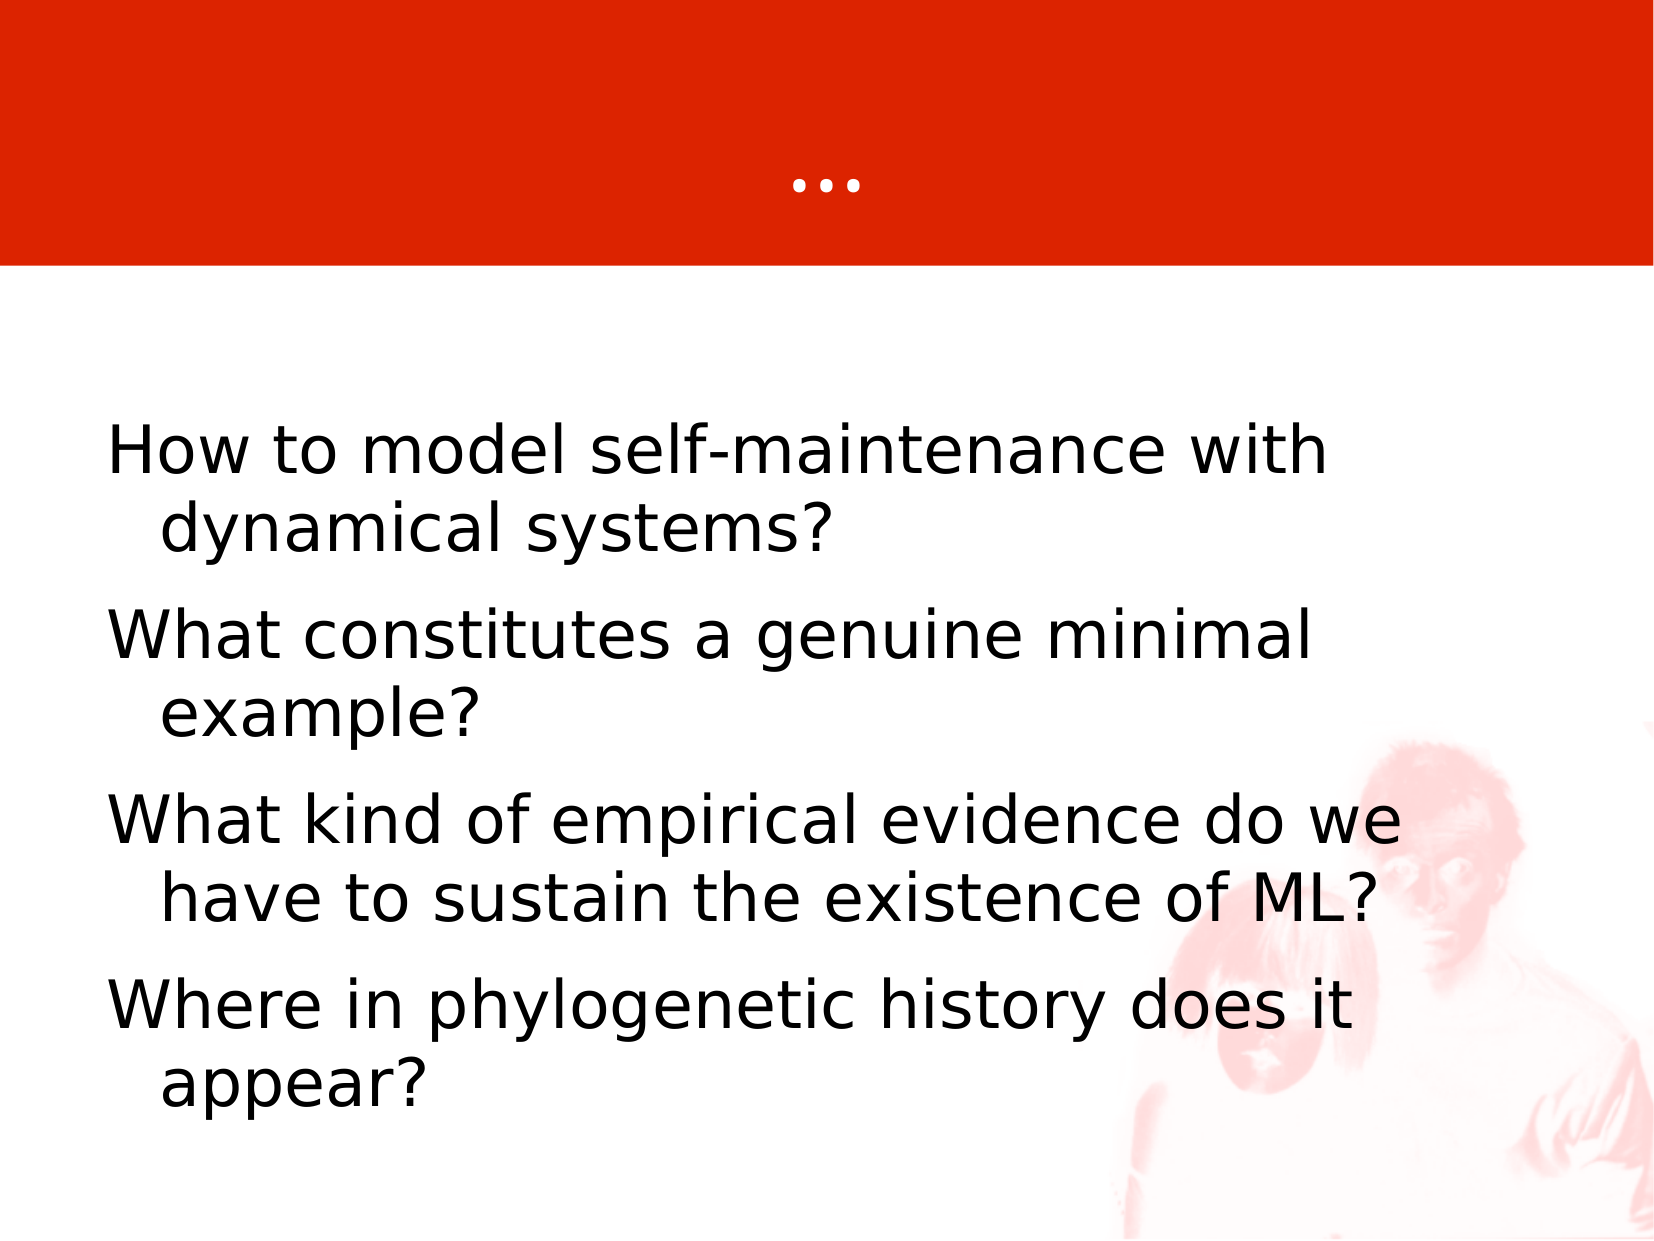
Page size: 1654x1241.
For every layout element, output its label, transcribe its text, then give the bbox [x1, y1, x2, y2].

text_box [0, 0, 1654, 266]
list How to model self-maintenance with dynamical systems? What constitutes a genuine minimal example? What kind of empirical evidence do we have to sustain the existence of ML? Where in phylogenetic history does it appear? [88, 411, 1577, 1123]
title ... [82, 49, 1571, 257]
picture [0, 266, 1654, 1241]
